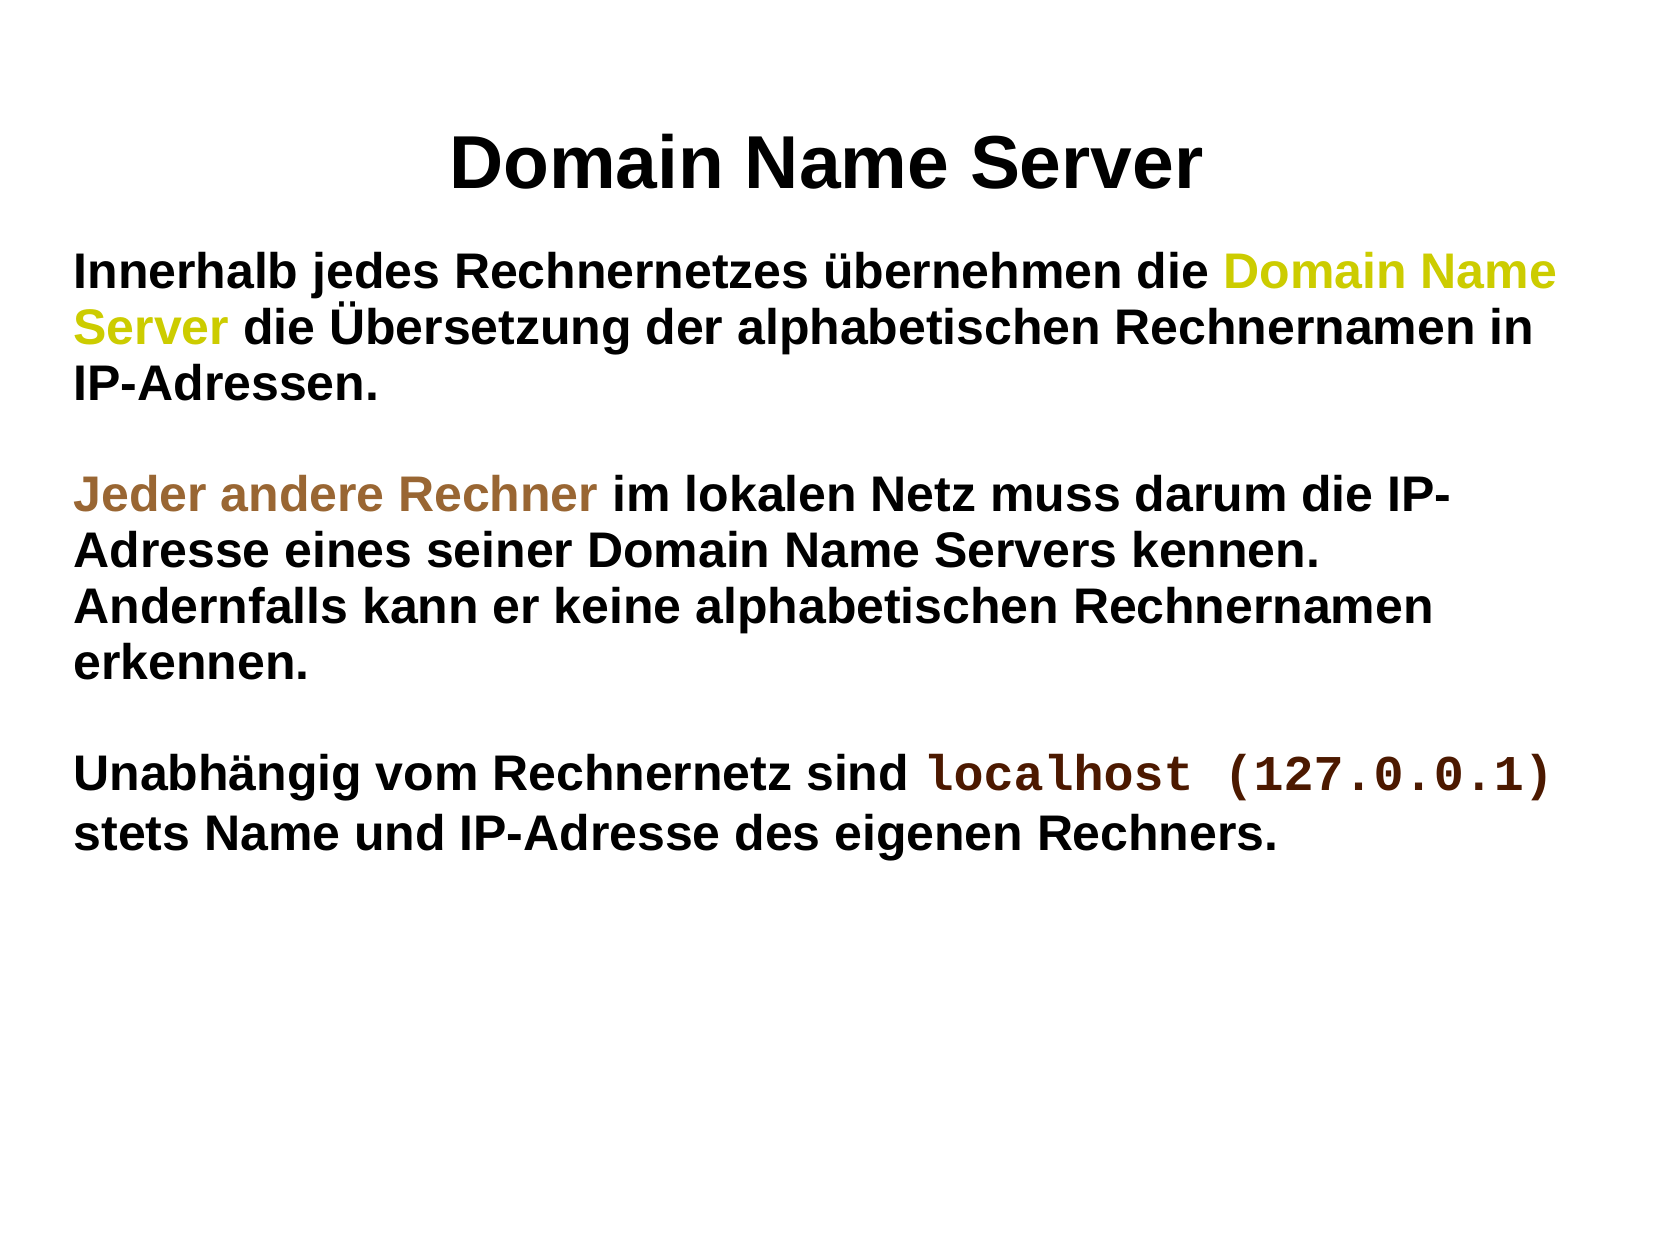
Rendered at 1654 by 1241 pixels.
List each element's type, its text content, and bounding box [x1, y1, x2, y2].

text_box Innerhalb jedes Rechnernetzes übernehmen die Domain Name Server die Übersetzung der alphabetischen Rechnernamen in IP-Adressen. Jeder andere Rechner im lokalen Netz muss darum die IP-Adresse eines seiner Domain Name Servers kennen. Andernfalls kann er keine alphabetischen Rechnernamen erkennen. Unabhängig vom Rechnernetz sind localhost (127.0.0.1) stets Name und IP-Adresse des eigenen Rechners. [59, 236, 1595, 883]
title Domain Name Server [88, 78, 1565, 236]
